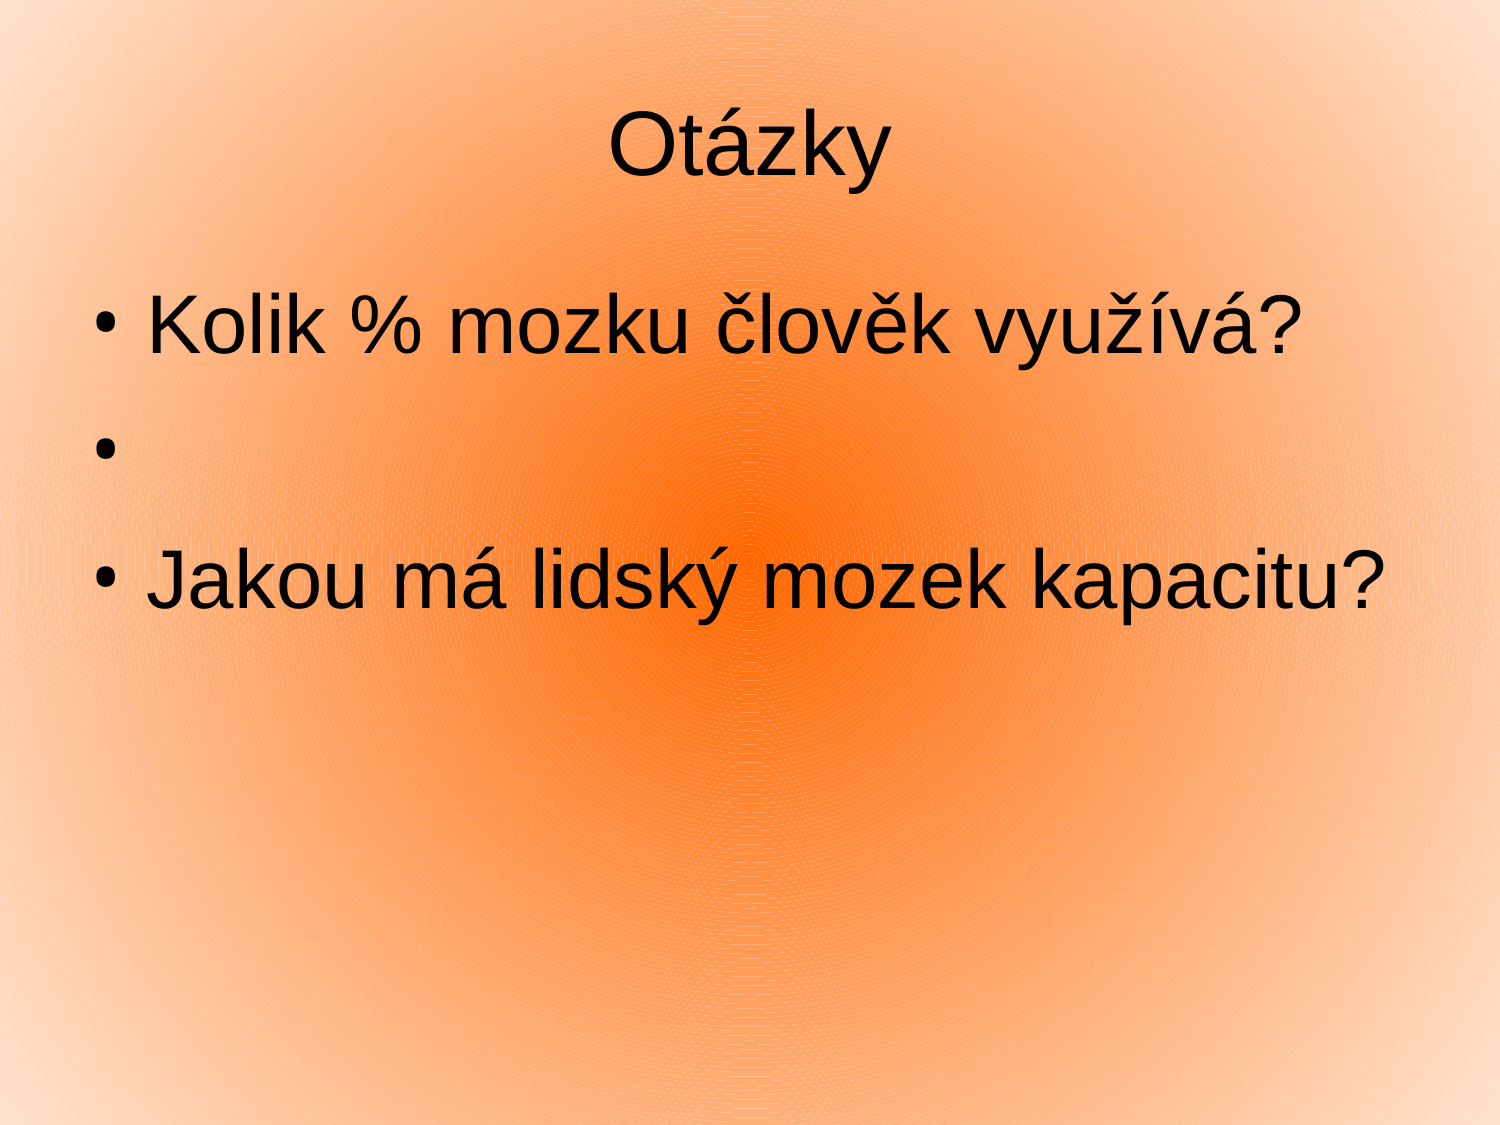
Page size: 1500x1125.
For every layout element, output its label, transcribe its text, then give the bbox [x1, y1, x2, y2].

list Kolik % mozku člověk využívá? Jakou má lidský mozek kapacitu? [75, 262, 1426, 1005]
title Otázky [75, 45, 1426, 233]
